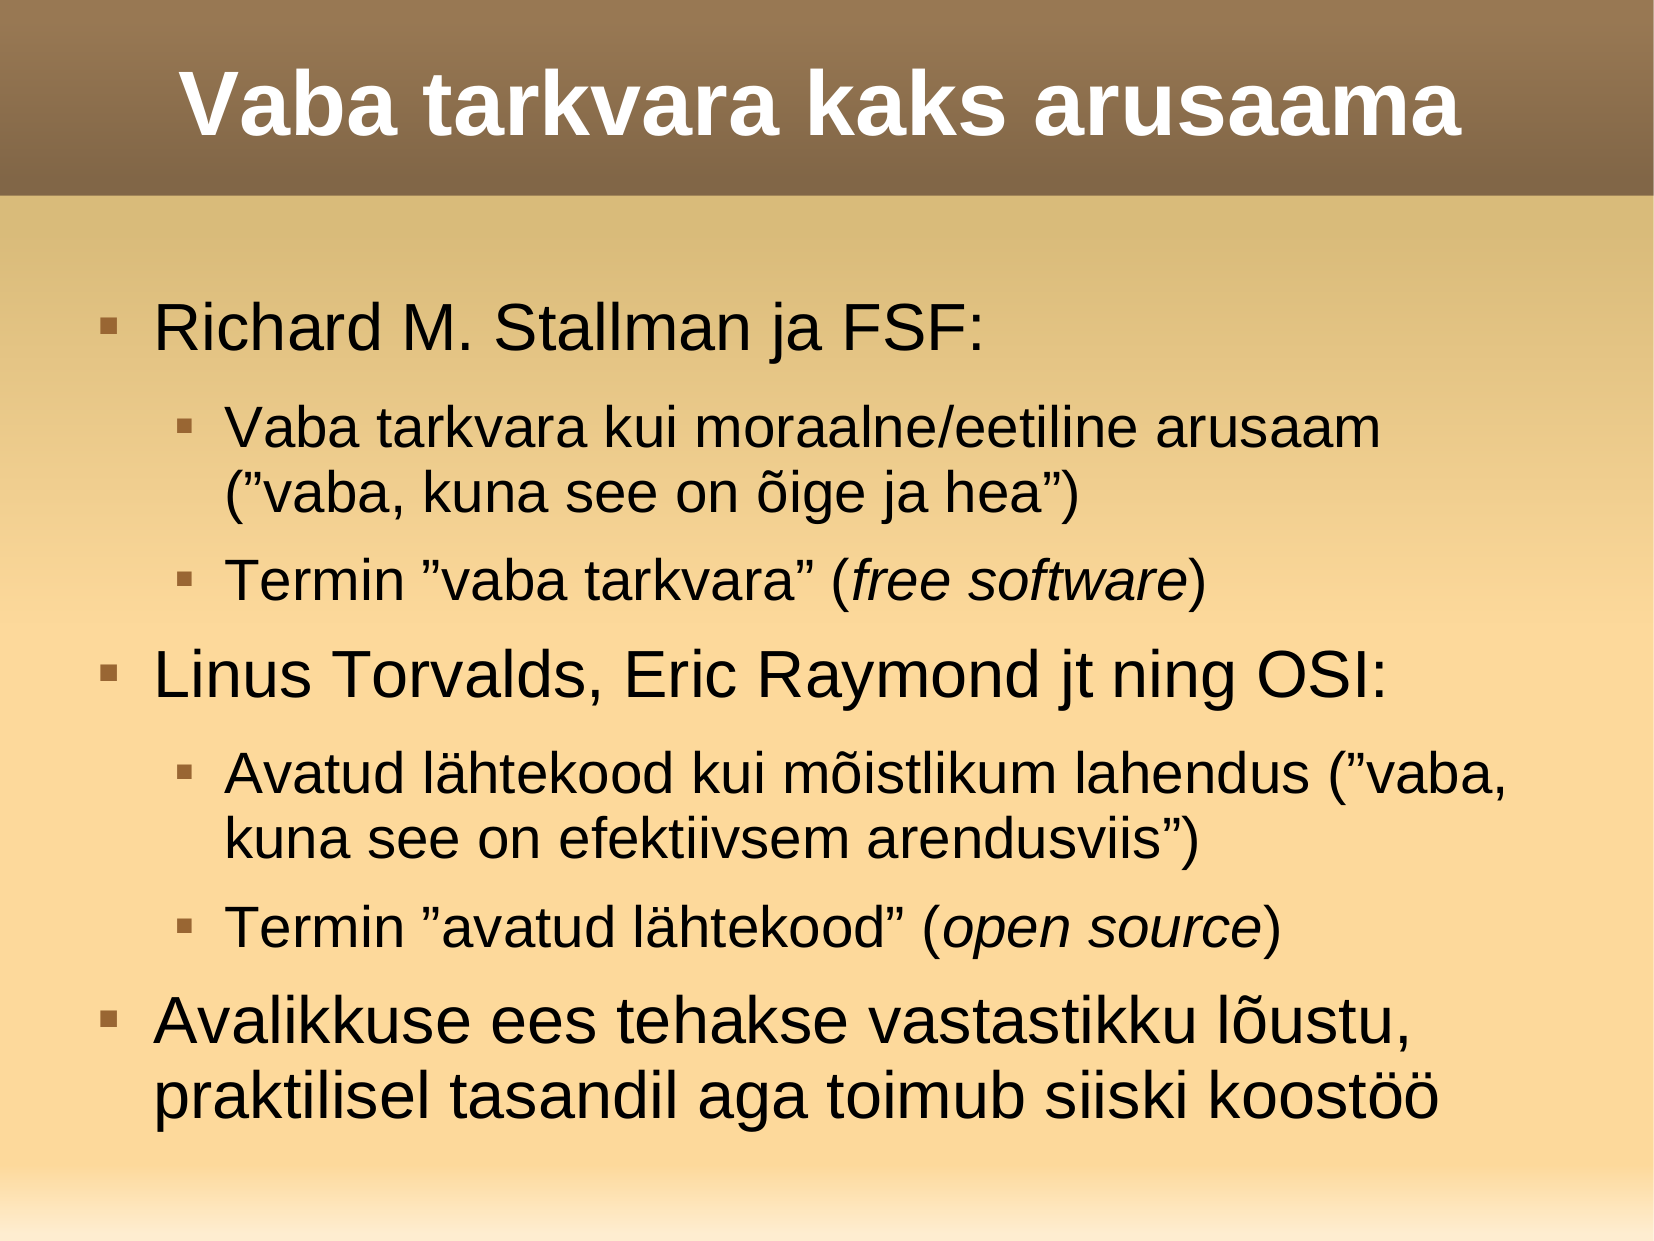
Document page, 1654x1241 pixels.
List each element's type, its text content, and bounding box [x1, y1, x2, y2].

list Richard M. Stallman ja FSF: Vaba tarkvara kui moraalne/eetiline arusaam (”vaba, kuna see on õige ja hea”) Termin ”vaba tarkvara” (free software) Linus Torvalds, Eric Raymond jt ning OSI: Avatud lähtekood kui mõistlikum lahendus (”vaba, kuna see on efektiivsem arendusviis”) Termin ”avatud lähtekood” (open source) Avalikkuse ees tehakse vastastikku lõustu, praktilisel tasandil aga toimub siiski koostöö [82, 290, 1571, 1133]
title Vaba tarkvara kaks arusaama [76, 7, 1565, 200]
picture [0, 0, 1654, 1241]
